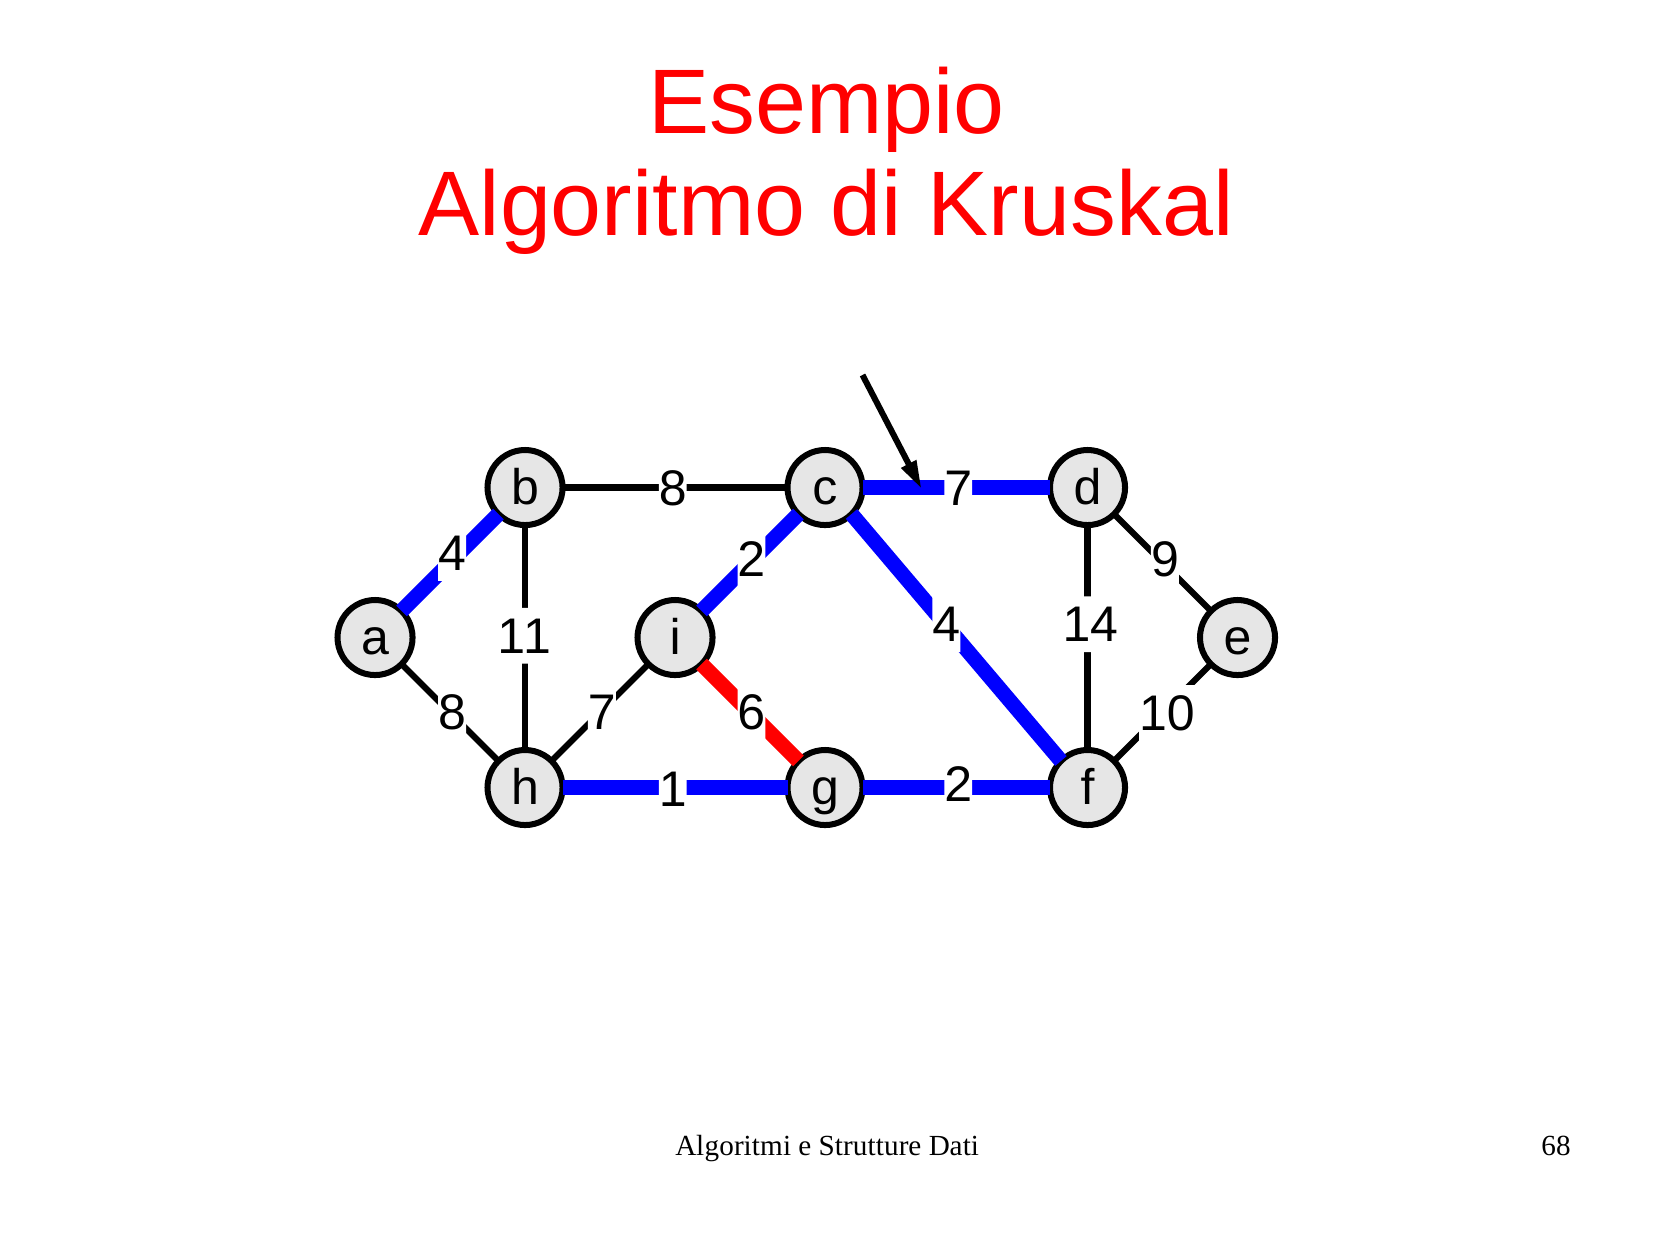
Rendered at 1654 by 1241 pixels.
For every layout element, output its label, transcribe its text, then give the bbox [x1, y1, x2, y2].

text_box 7 [587, 684, 616, 741]
text_box 14 [1062, 596, 1119, 653]
text_box g [788, 750, 863, 826]
text_box b [487, 450, 563, 525]
text_box 2 [737, 531, 766, 588]
text_box h [487, 750, 563, 826]
text_box e [1200, 600, 1276, 676]
text_box 8 [658, 460, 687, 516]
text_box 4 [438, 525, 467, 581]
text_box 6 [737, 684, 766, 741]
text_box 2 [944, 756, 973, 812]
text_box 4 [932, 596, 961, 653]
text_box 7 [944, 460, 973, 517]
title Esempio Algoritmo di Kruskal [82, 49, 1571, 257]
text_box f [1050, 750, 1126, 826]
text_box 1 [658, 761, 687, 818]
text_box a [337, 600, 413, 676]
text_box c [787, 450, 863, 526]
text_box 11 [497, 607, 557, 664]
text_box 8 [438, 684, 467, 741]
text_box d [1050, 450, 1126, 525]
text_box 10 [1139, 685, 1195, 741]
text_box i [637, 600, 713, 676]
text_box 9 [1150, 531, 1179, 588]
